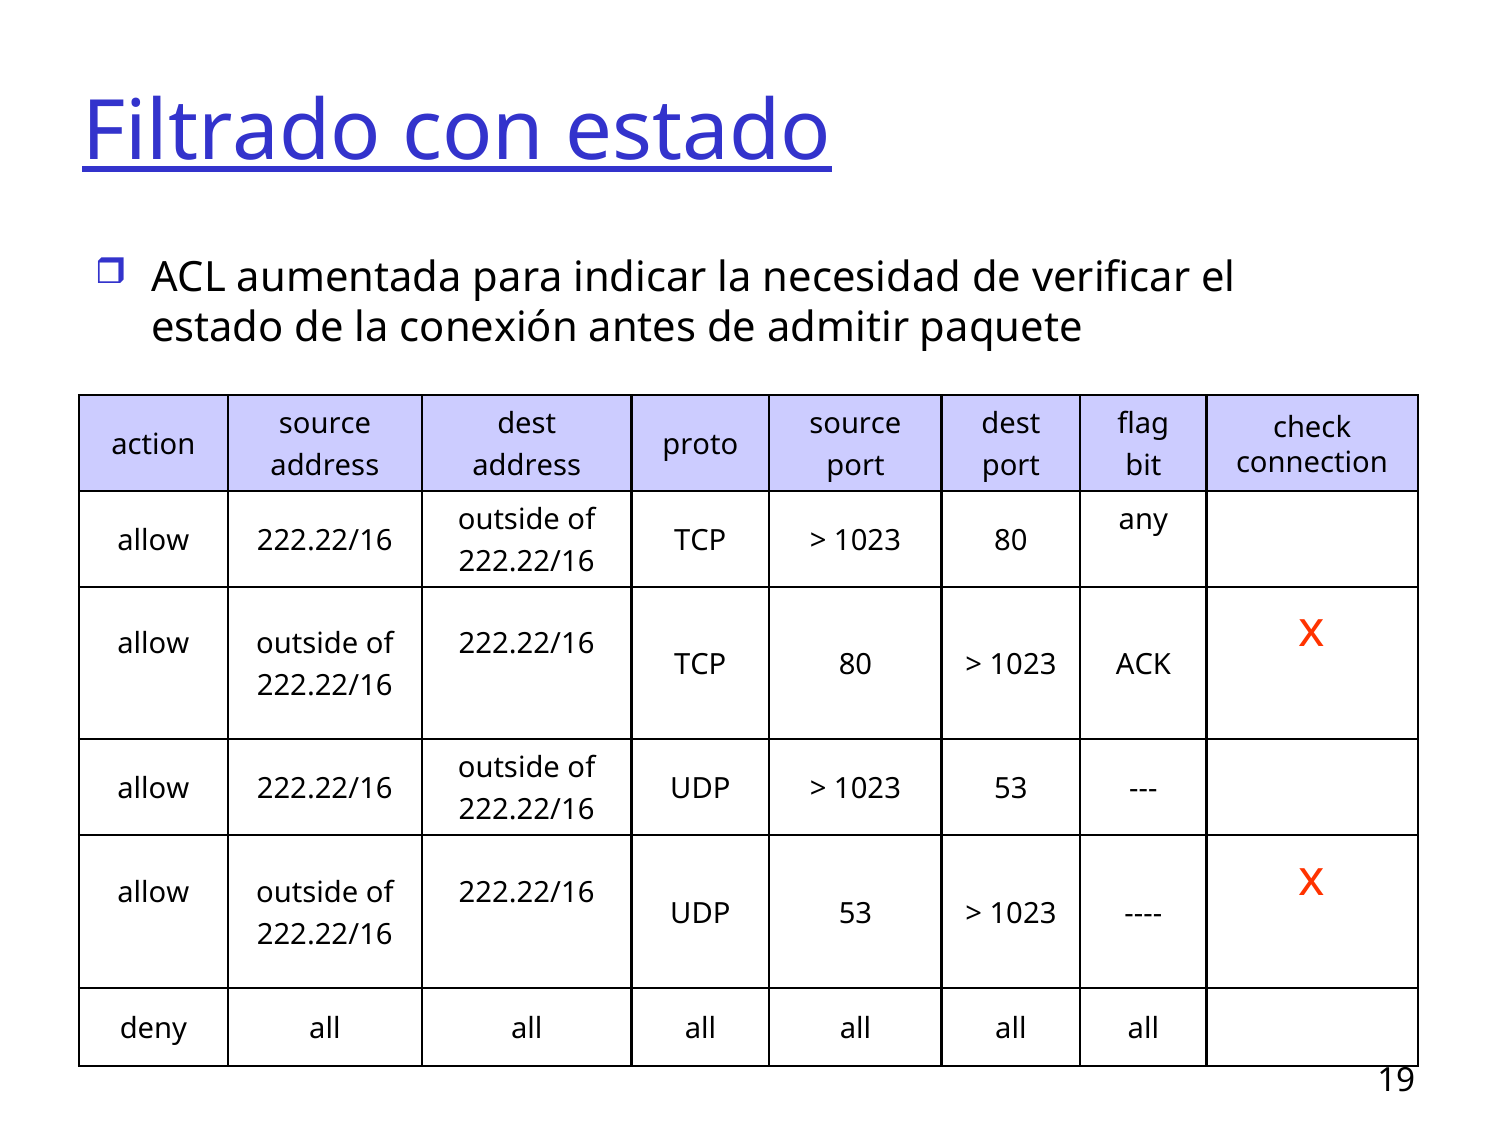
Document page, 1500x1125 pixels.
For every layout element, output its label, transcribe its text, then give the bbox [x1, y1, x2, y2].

table_cell allow [80, 836, 227, 987]
table_cell 222.22/16 [229, 492, 421, 586]
table_cell UDP [633, 740, 768, 834]
table_cell deny [80, 989, 227, 1065]
table_cell 80 [770, 588, 940, 738]
table_cell ---- [1081, 836, 1205, 987]
table_header flag bit [1081, 406, 1205, 490]
table_cell > 1023 [770, 740, 940, 834]
table_cell 80 [943, 492, 1079, 586]
table_cell TCP [633, 588, 768, 738]
table_cell 53 [943, 740, 1079, 834]
table_cell all [1081, 989, 1205, 1065]
text_box ACL aumentada para indicar la necesidad de verificar el estado de la conexión antes de admitir paquete [80, 242, 1313, 406]
table_header source port [770, 406, 940, 490]
table_cell all [229, 989, 421, 1065]
table_cell outside of 222.22/16 [423, 740, 630, 834]
table_cell allow [80, 740, 227, 834]
table_cell all [770, 989, 940, 1065]
title Filtrado con estado [67, 32, 1343, 221]
table_cell outside of 222.22/16 [229, 836, 421, 987]
table_cell > 1023 [943, 836, 1079, 987]
table_cell all [633, 989, 768, 1065]
table_cell --- [1081, 740, 1205, 834]
table_cell TCP [633, 492, 768, 586]
table_cell [1208, 740, 1417, 834]
table_header action [80, 406, 227, 490]
table_cell ACK [1081, 588, 1205, 738]
table_header proto [633, 406, 768, 490]
table_cell any [1081, 492, 1205, 586]
table_header dest port [943, 406, 1079, 490]
table_cell > 1023 [943, 588, 1079, 738]
table_cell outside of 222.22/16 [423, 492, 630, 586]
table_cell 222.22/16 [423, 836, 630, 987]
table_cell 222.22/16 [423, 588, 630, 738]
table_cell outside of 222.22/16 [229, 588, 421, 738]
table_cell 53 [770, 836, 940, 987]
table_cell 222.22/16 [229, 740, 421, 834]
table_cell > 1023 [770, 492, 940, 586]
table_header dest address [423, 406, 630, 490]
table_cell allow [80, 588, 227, 738]
table_cell [1208, 989, 1417, 1065]
table_cell x [1208, 836, 1417, 987]
table_cell UDP [633, 836, 768, 987]
table_header source address [229, 406, 421, 490]
table_header check connection [1208, 396, 1417, 490]
table_cell x [1208, 588, 1417, 738]
table_cell allow [80, 492, 227, 586]
table_cell all [423, 989, 630, 1065]
table_cell all [943, 989, 1079, 1065]
table_cell [1208, 492, 1417, 586]
